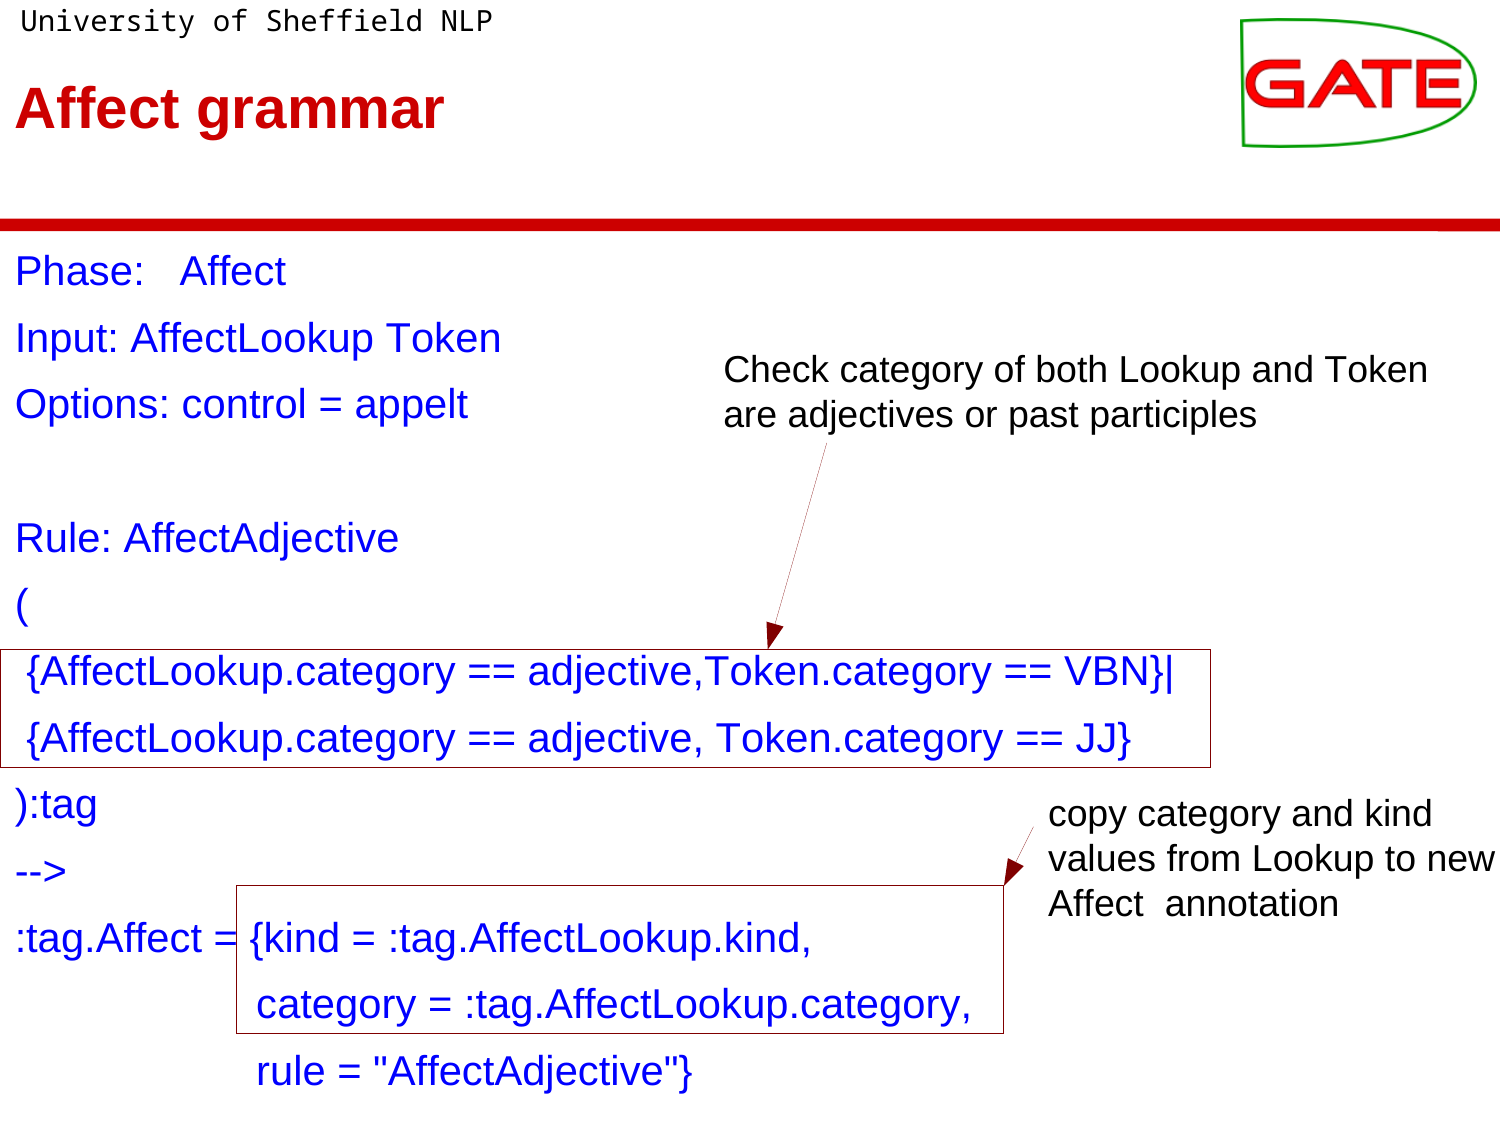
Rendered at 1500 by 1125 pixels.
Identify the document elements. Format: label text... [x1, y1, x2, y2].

title Affect grammar [0, 11, 1239, 205]
text_box Check category of both Lookup and Token are adjectives or past participles [708, 338, 1444, 443]
list Phase: Affect Input: AffectLookup Token Options: control = appelt Rule: AffectAdjective ( {AffectLookup.category == adjective,Token.category == VBN}| {AffectLookup.category == adjective, Token.category == JJ} ):tag --> :tag.Affect = {kind = :tag.AffectLookup.kind, category = :tag.AffectLookup.category, rule = "AffectAdjective"} [237, 886, 1003, 1033]
text_box copy category and kind values from Lookup to new Affect annotation [1033, 781, 1500, 975]
list Phase: Affect Input: AffectLookup Token Options: control = appelt Rule: AffectAdjective ( {AffectLookup.category == adjective,Token.category == VBN}| {AffectLookup.category == adjective, Token.category == JJ} ):tag --> :tag.Affect = {kind = :tag.AffectLookup.kind, category = :tag.AffectLookup.category, rule = "AffectAdjective"} [1, 650, 1210, 767]
list Phase: Affect Input: AffectLookup Token Options: control = appelt Rule: AffectAdjective ( {AffectLookup.category == adjective,Token.category == VBN}| {AffectLookup.category == adjective, Token.category == JJ} ):tag --> :tag.Affect = {kind = :tag.AffectLookup.kind, category = :tag.AffectLookup.category, rule = "AffectAdjective"} [0, 236, 1500, 1102]
picture [1240, 18, 1477, 148]
